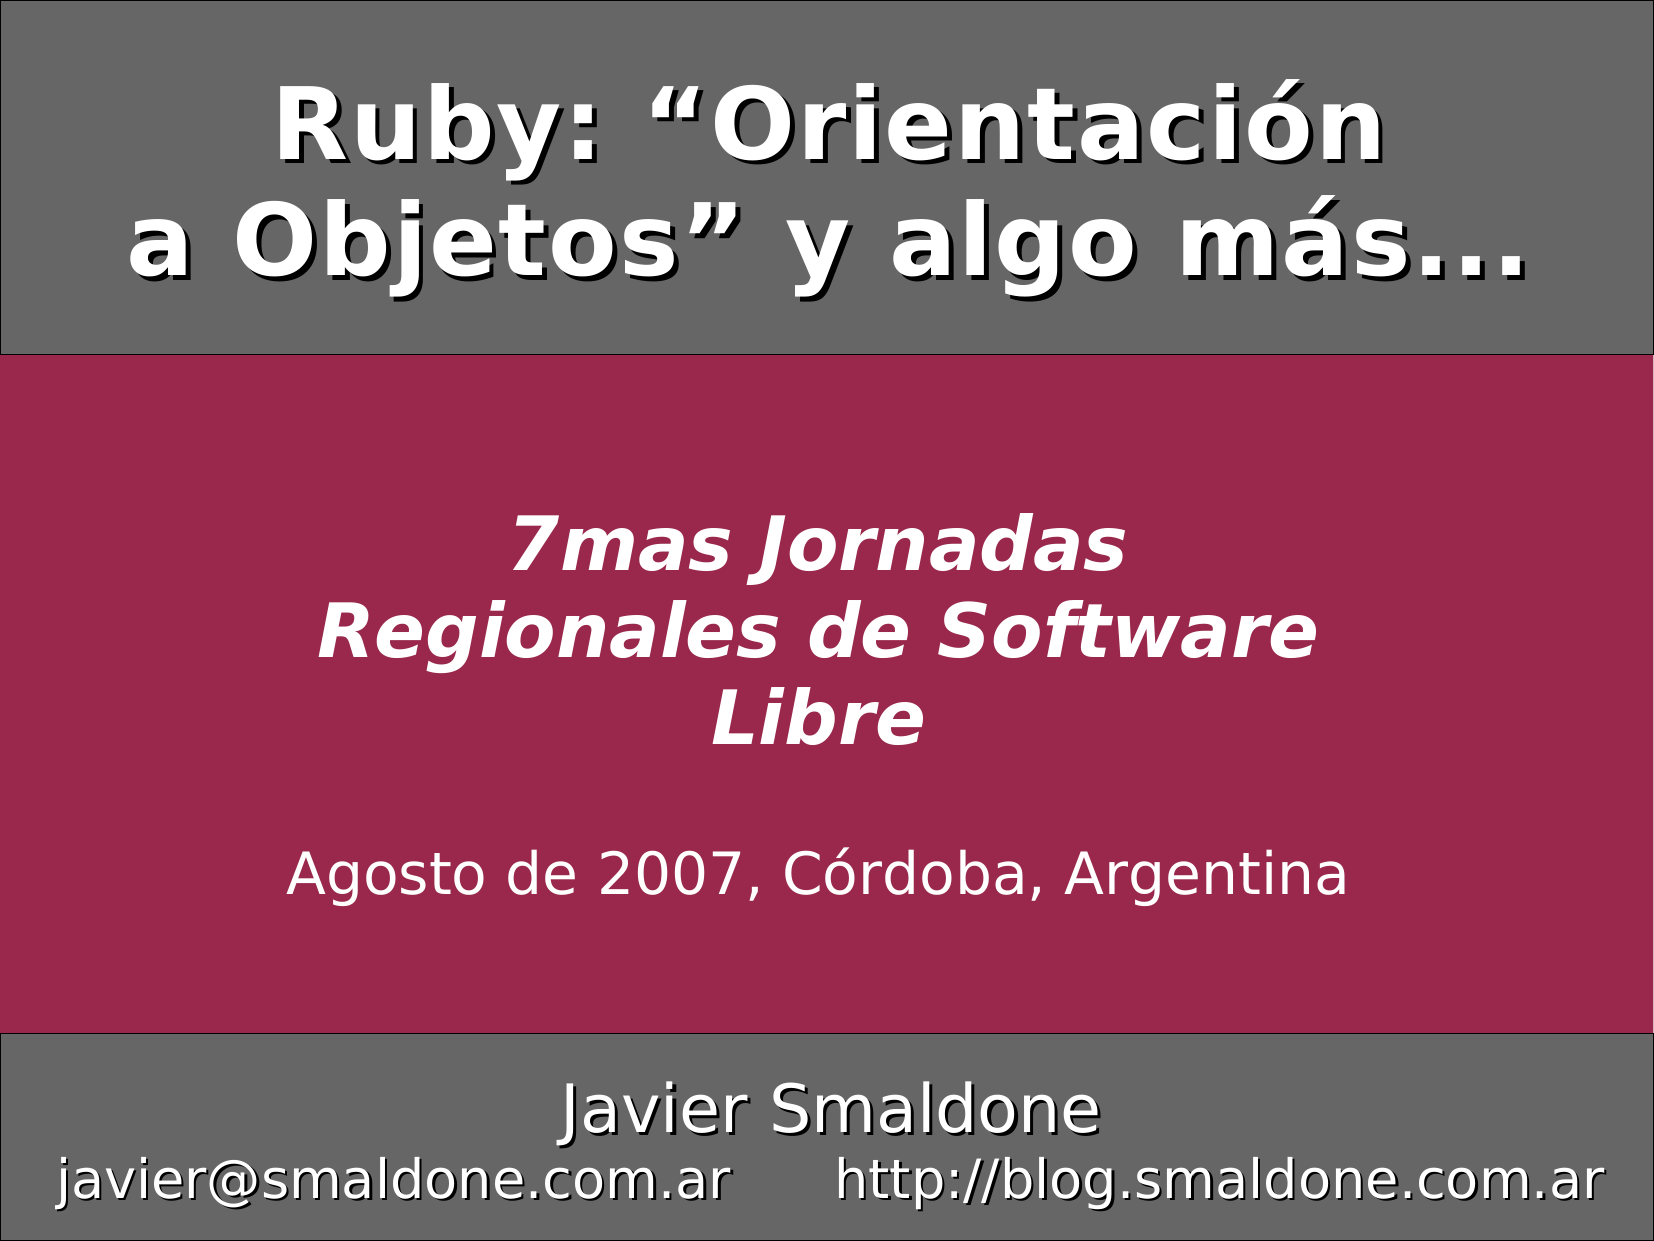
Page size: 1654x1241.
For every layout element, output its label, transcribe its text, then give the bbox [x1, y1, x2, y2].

text_box Javier Smaldone javier@smaldone.com.ar http://blog.smaldone.com.ar [41, 1062, 1636, 1219]
text_box [0, 0, 1654, 355]
text_box 7mas Jornadas Regionales de Software Libre Agosto de 2007, Córdoba, Argentina [271, 493, 1394, 916]
text_box [0, 1033, 1654, 1241]
text_box Ruby: “Orientación a Objetos” y algo más... [111, 59, 1583, 327]
